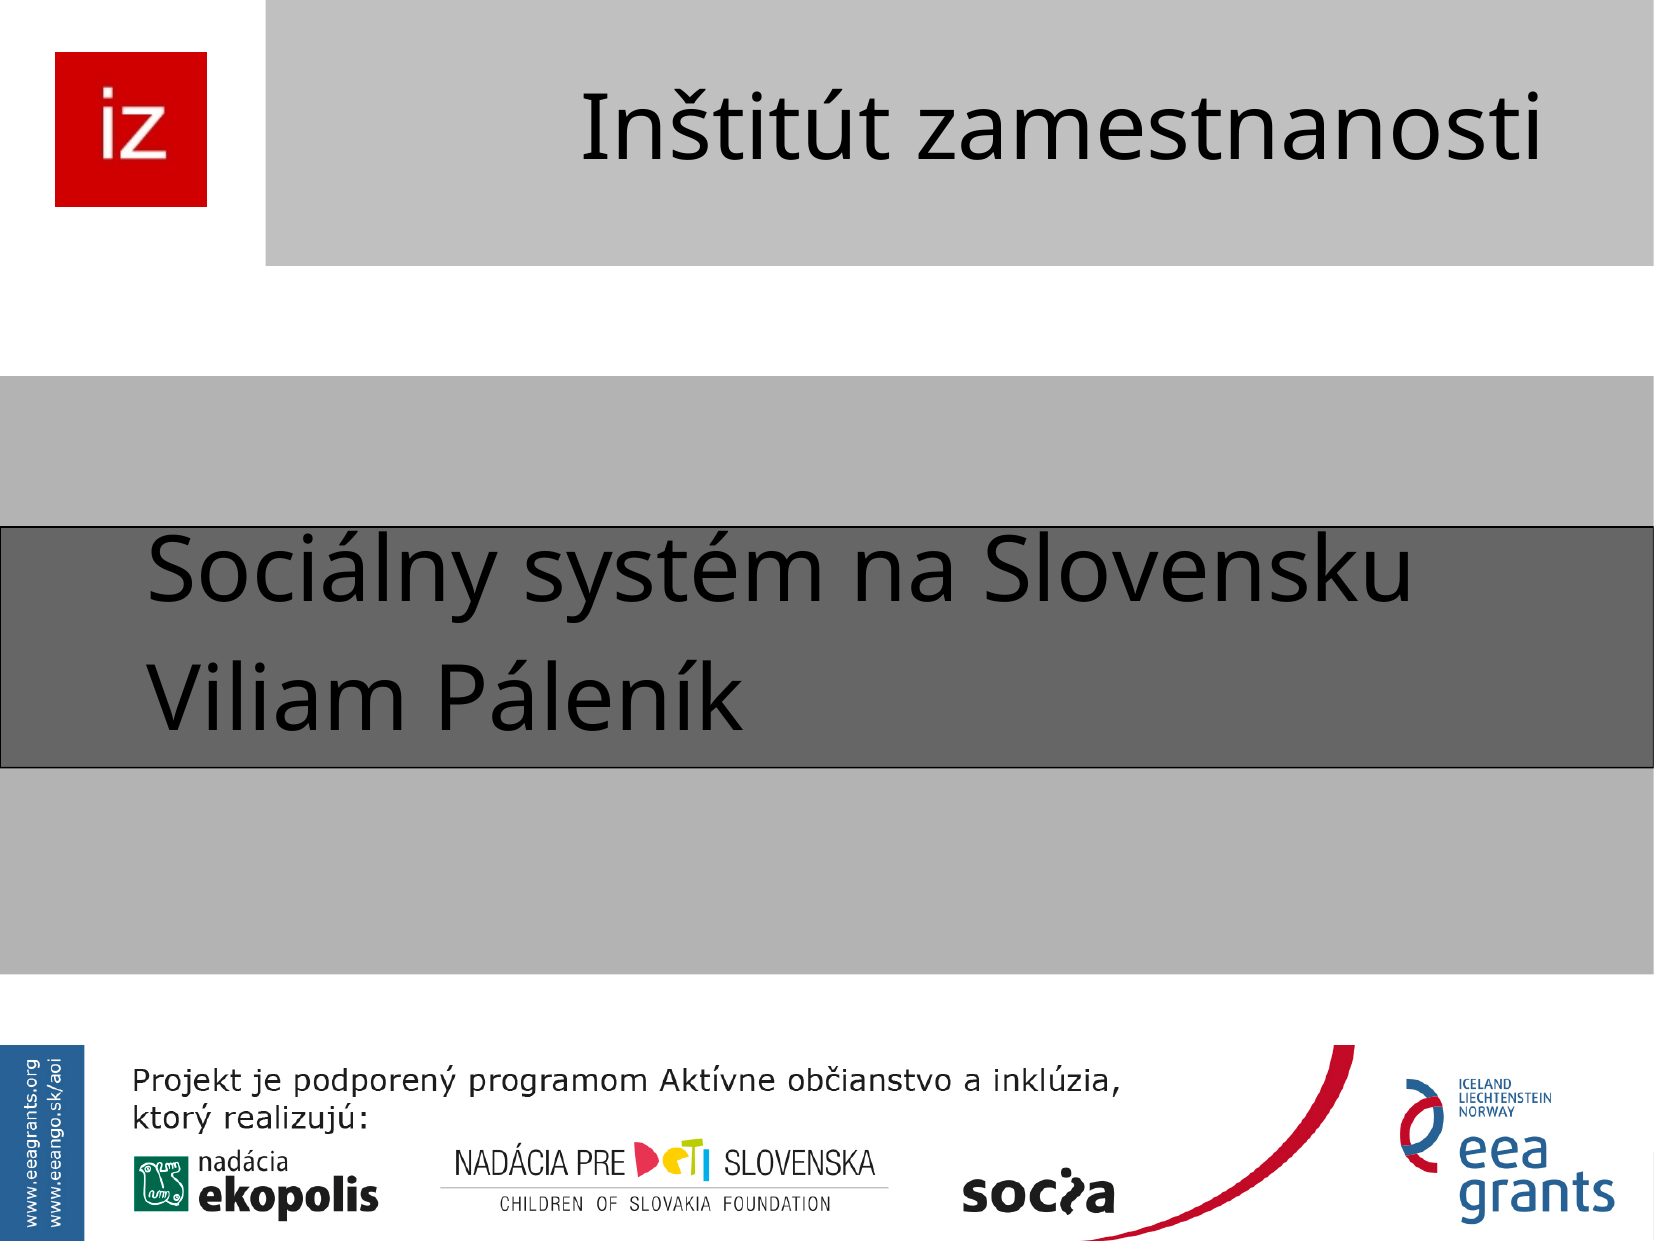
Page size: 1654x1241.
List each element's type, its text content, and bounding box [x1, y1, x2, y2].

title Inštitút zamestnanosti [561, 78, 1565, 189]
text_box [0, 376, 1654, 975]
picture [0, 1045, 1654, 1241]
list Sociálny systém na Slovensku Viliam Páleník [59, 531, 1506, 768]
picture [55, 52, 207, 207]
